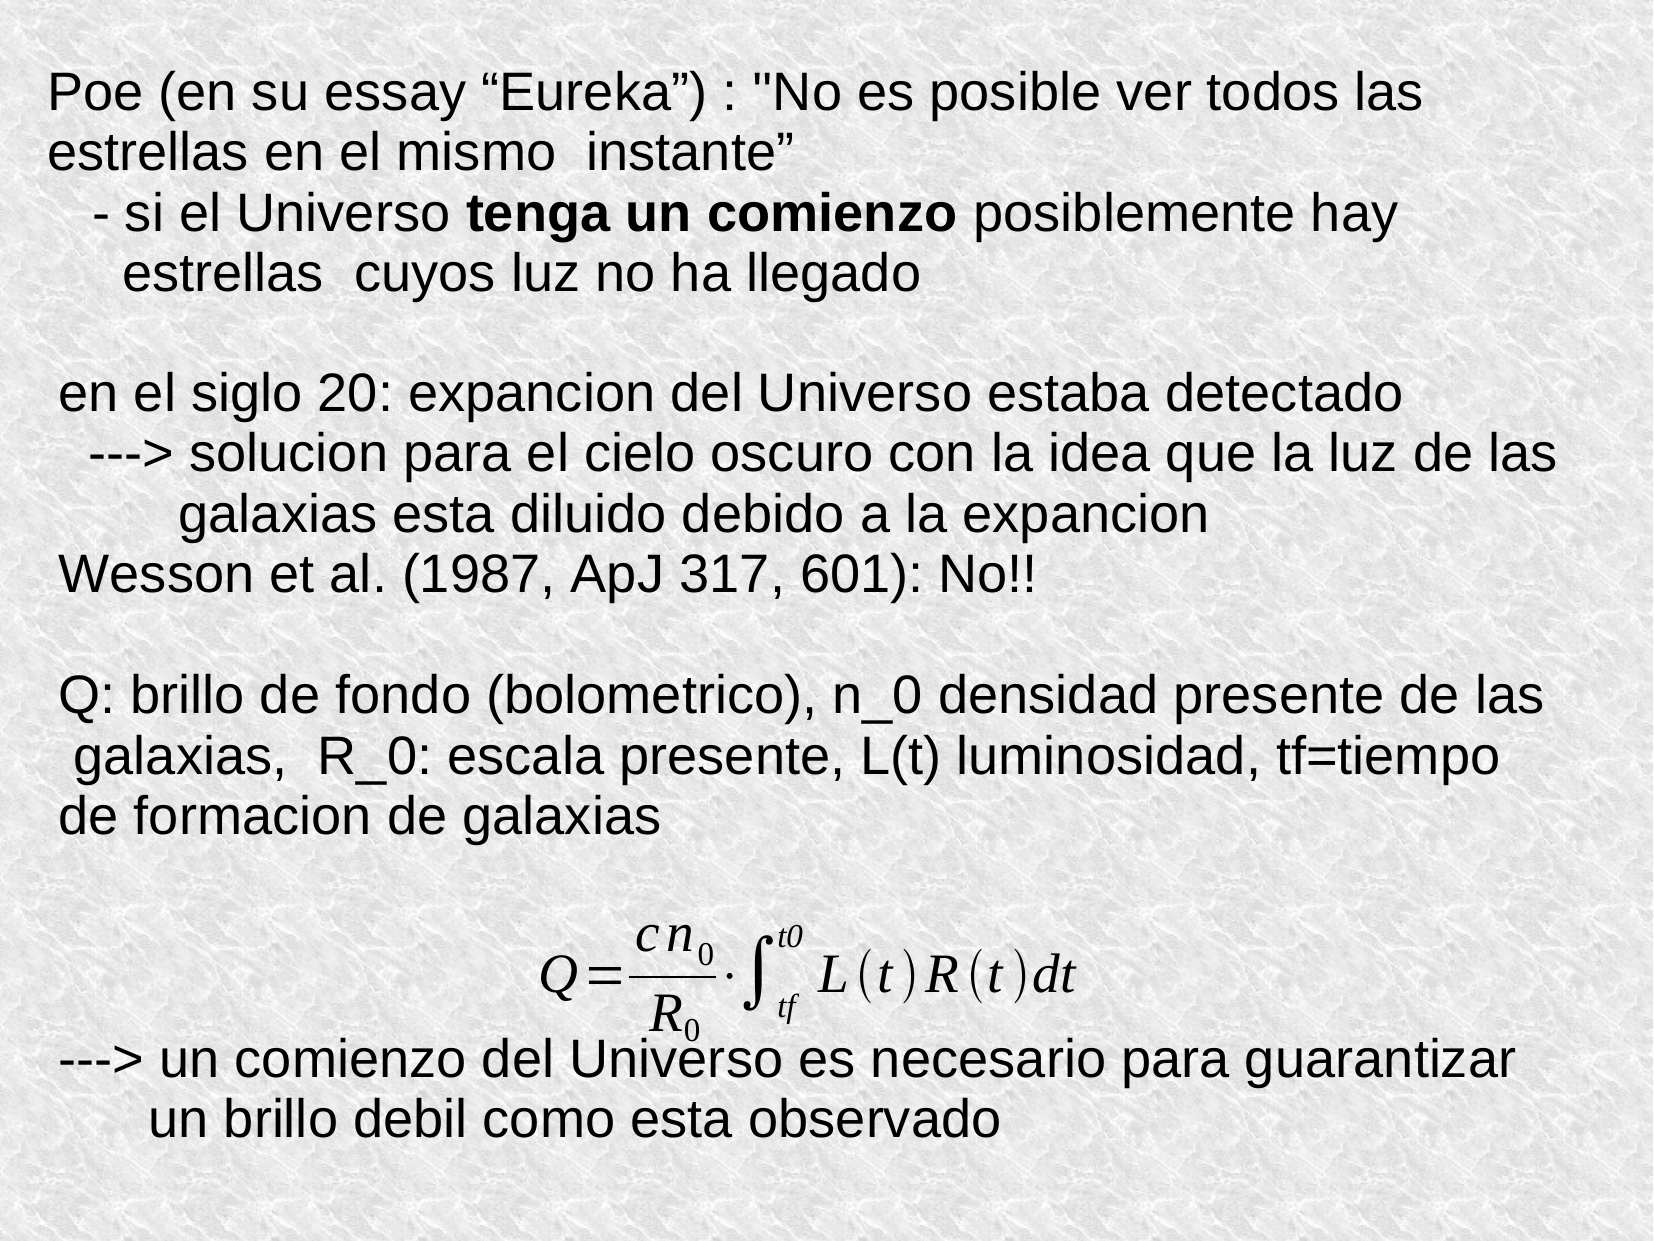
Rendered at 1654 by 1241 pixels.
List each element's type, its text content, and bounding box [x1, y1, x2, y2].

text_box en el siglo 20: expancion del Universo estaba detectado ---> solucion para el cielo oscuro con la idea que la luz de las galaxias esta diluido debido a la expancion Wesson et al. (1987, ApJ 317, 601): No!! Q: brillo de fondo (bolometrico), n_0 densidad presente de las galaxias, R_0: escala presente, L(t) luminosidad, tf=tiempo de formacion de galaxias ---> un comienzo del Universo es necesario para guarantizar un brillo debil como esta observado [43, 354, 1576, 1241]
chart [525, 902, 1091, 1051]
picture [0, 0, 1654, 1241]
text_box Poe (en su essay “Eureka”) : ''No es posible ver todos las estrellas en el mismo instante” - si el Universo tenga un comienzo posiblemente hay estrellas cuyos luz no ha llegado [32, 53, 1613, 340]
